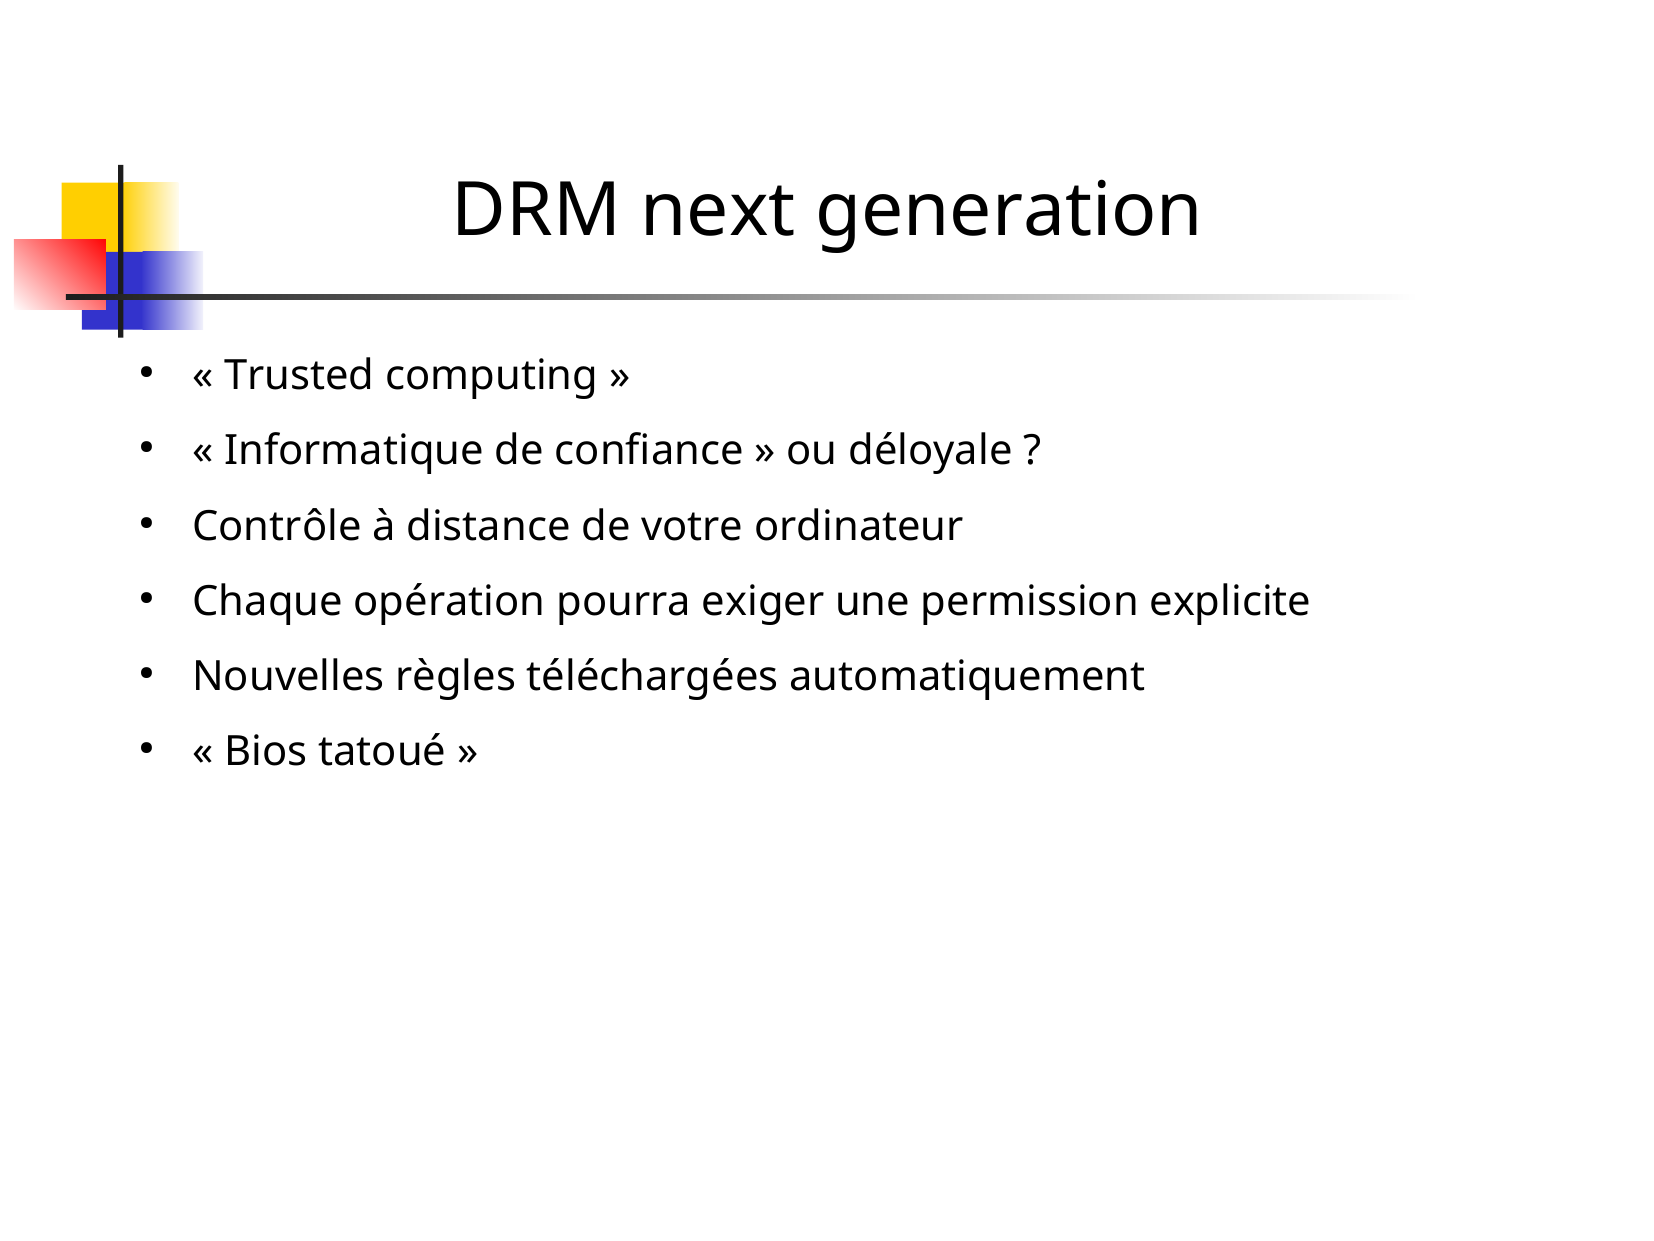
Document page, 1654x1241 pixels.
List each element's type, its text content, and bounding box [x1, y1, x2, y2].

title DRM next generation [121, 102, 1534, 311]
list « Trusted computing » « Informatique de confiance » ou déloyale ? Contrôle à distance de votre ordinateur Chaque opération pourra exiger une permission explicite Nouvelles règles téléchargées automatiquement « Bios tatoué » [121, 344, 1534, 1127]
